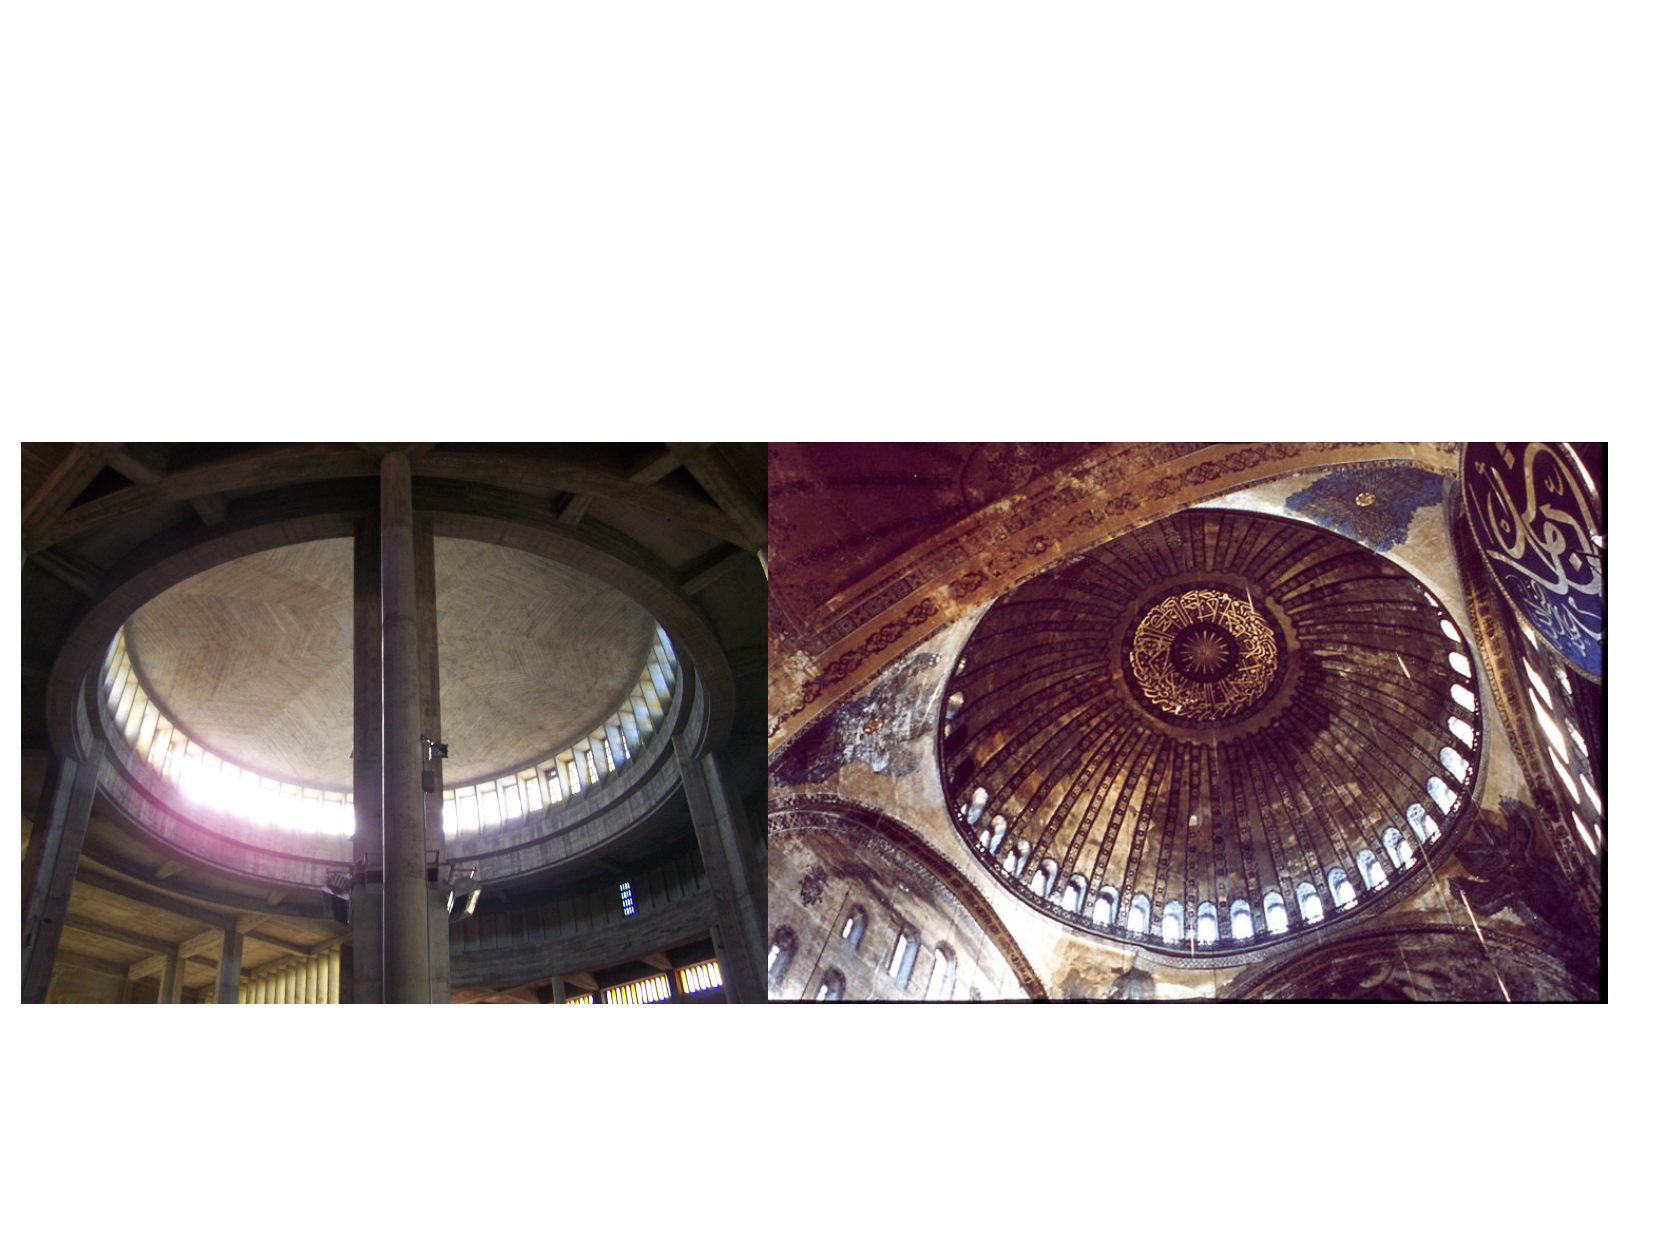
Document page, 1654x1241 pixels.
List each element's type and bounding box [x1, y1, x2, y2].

picture [21, 442, 1608, 1004]
